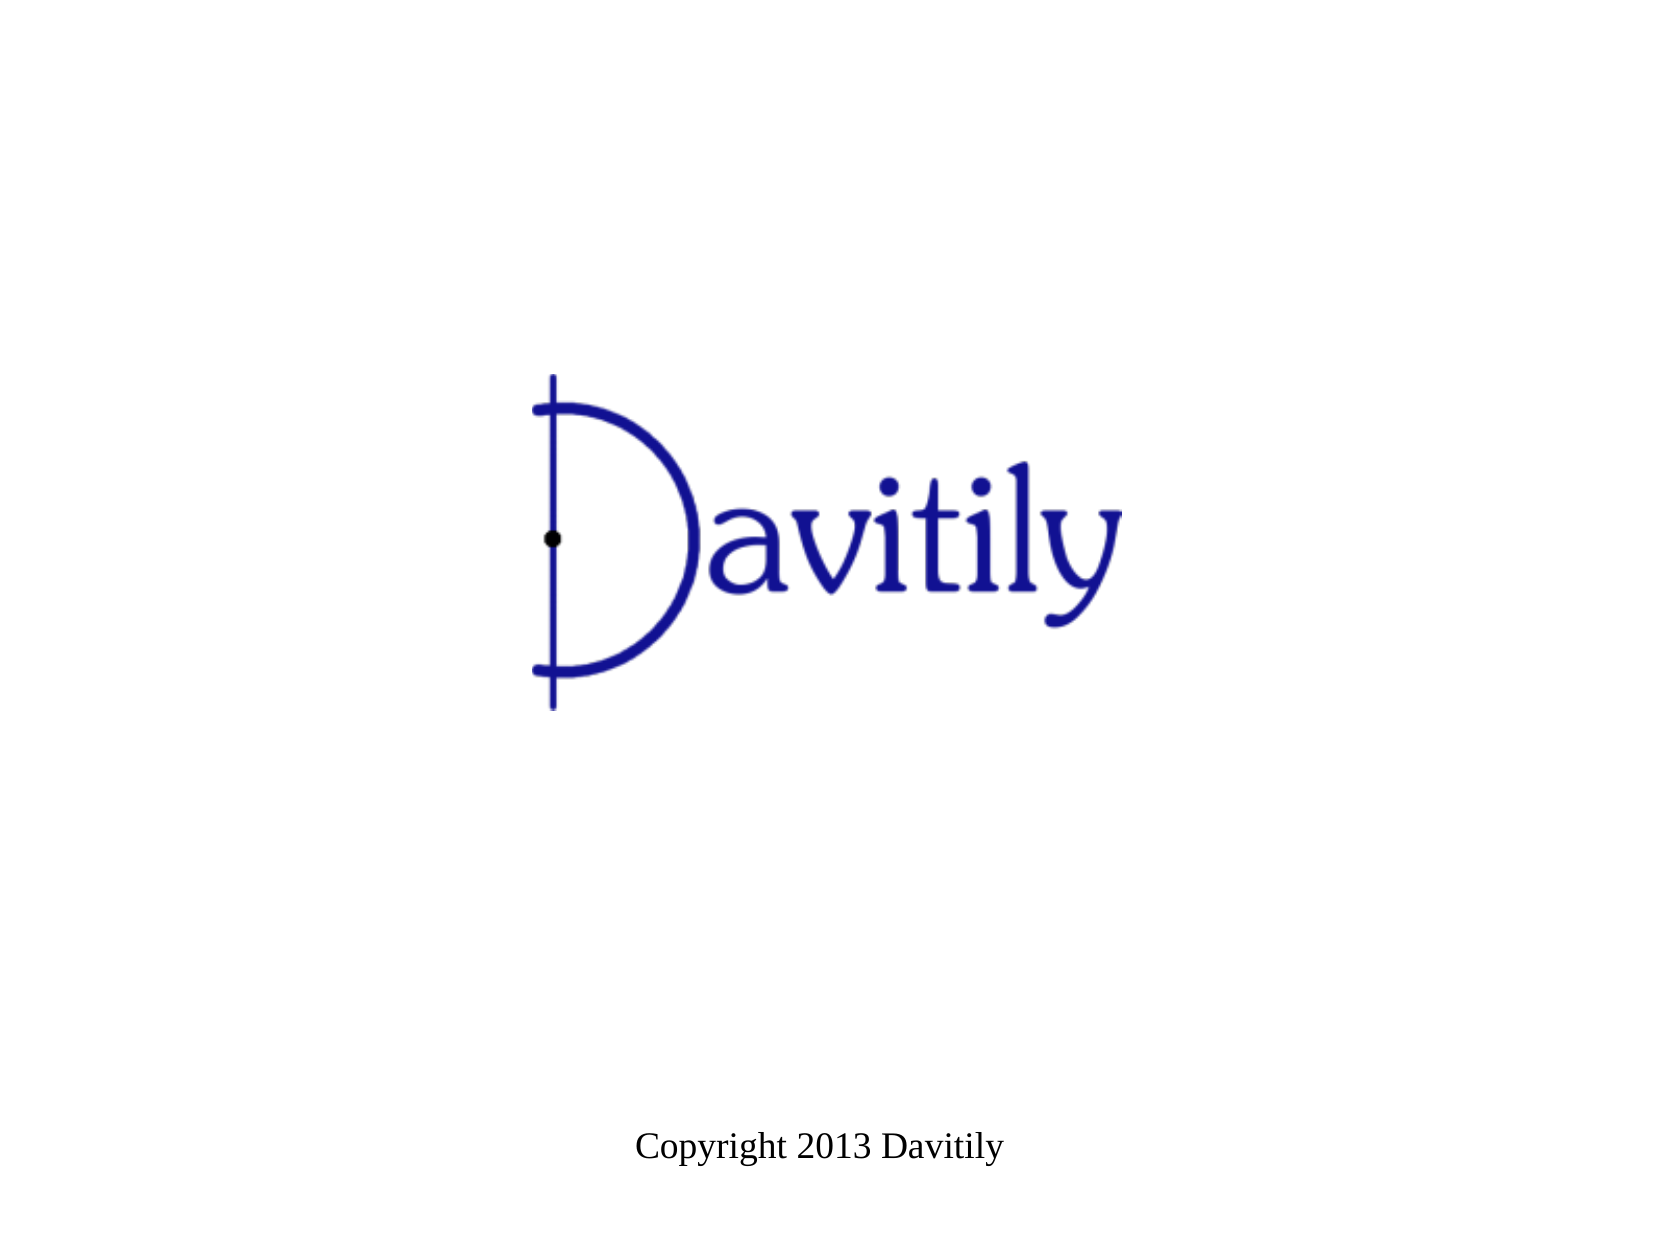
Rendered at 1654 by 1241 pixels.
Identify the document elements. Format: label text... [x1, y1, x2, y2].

text_box Copyright 2013 Davitily [620, 1117, 1021, 1175]
picture [532, 374, 1122, 711]
